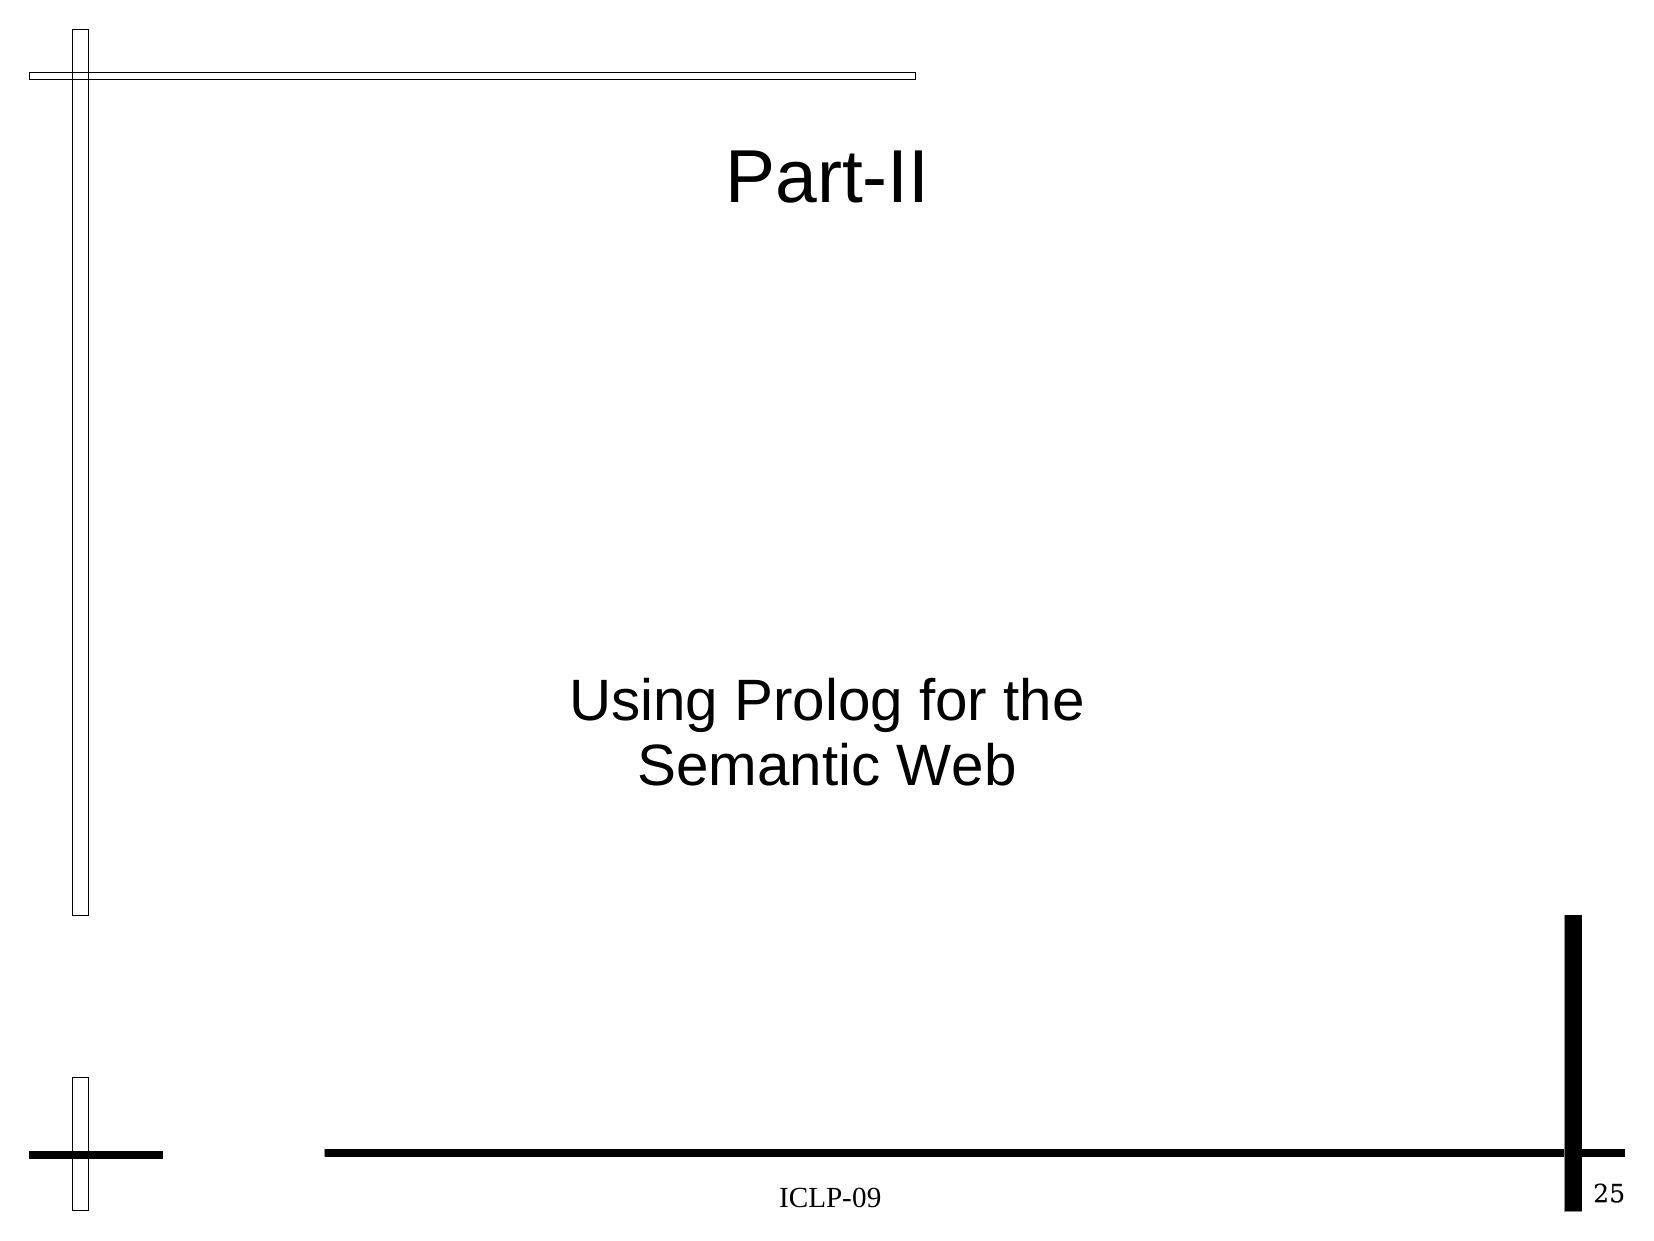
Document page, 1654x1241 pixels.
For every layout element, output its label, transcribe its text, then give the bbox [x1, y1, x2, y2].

title Part-II [121, 88, 1534, 266]
subtitle Using Prolog for the Semantic Web [121, 338, 1534, 1127]
